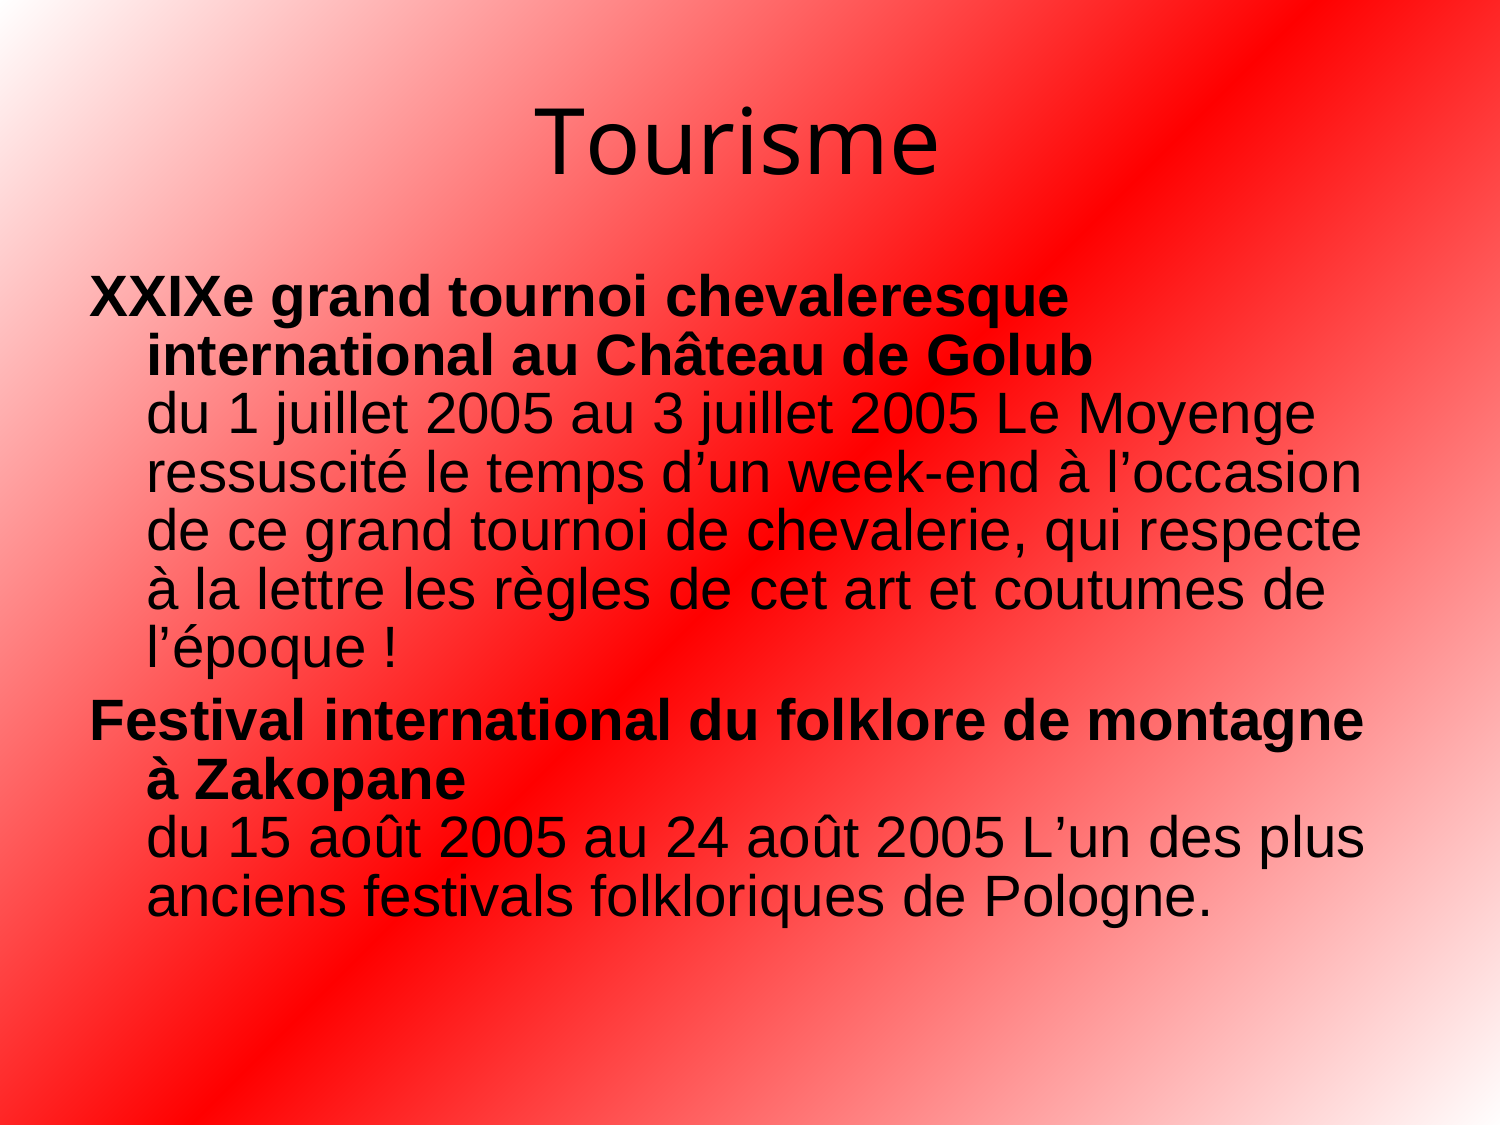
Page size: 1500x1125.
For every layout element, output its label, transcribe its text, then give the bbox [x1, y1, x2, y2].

title Tourisme [75, 45, 1426, 233]
list XXIXe grand tournoi chevaleresque international au Château de Golub du 1 juillet 2005 au 3 juillet 2005 Le Moyenge ressuscité le temps d’un week-end à l’occasion de ce grand tournoi de chevalerie, qui respecte à la lettre les règles de cet art et coutumes de l’époque ! Festival international du folklore de montagne à Zakopane du 15 août 2005 au 24 août 2005 L’un des plus anciens festivals folkloriques de Pologne. [75, 262, 1426, 1006]
